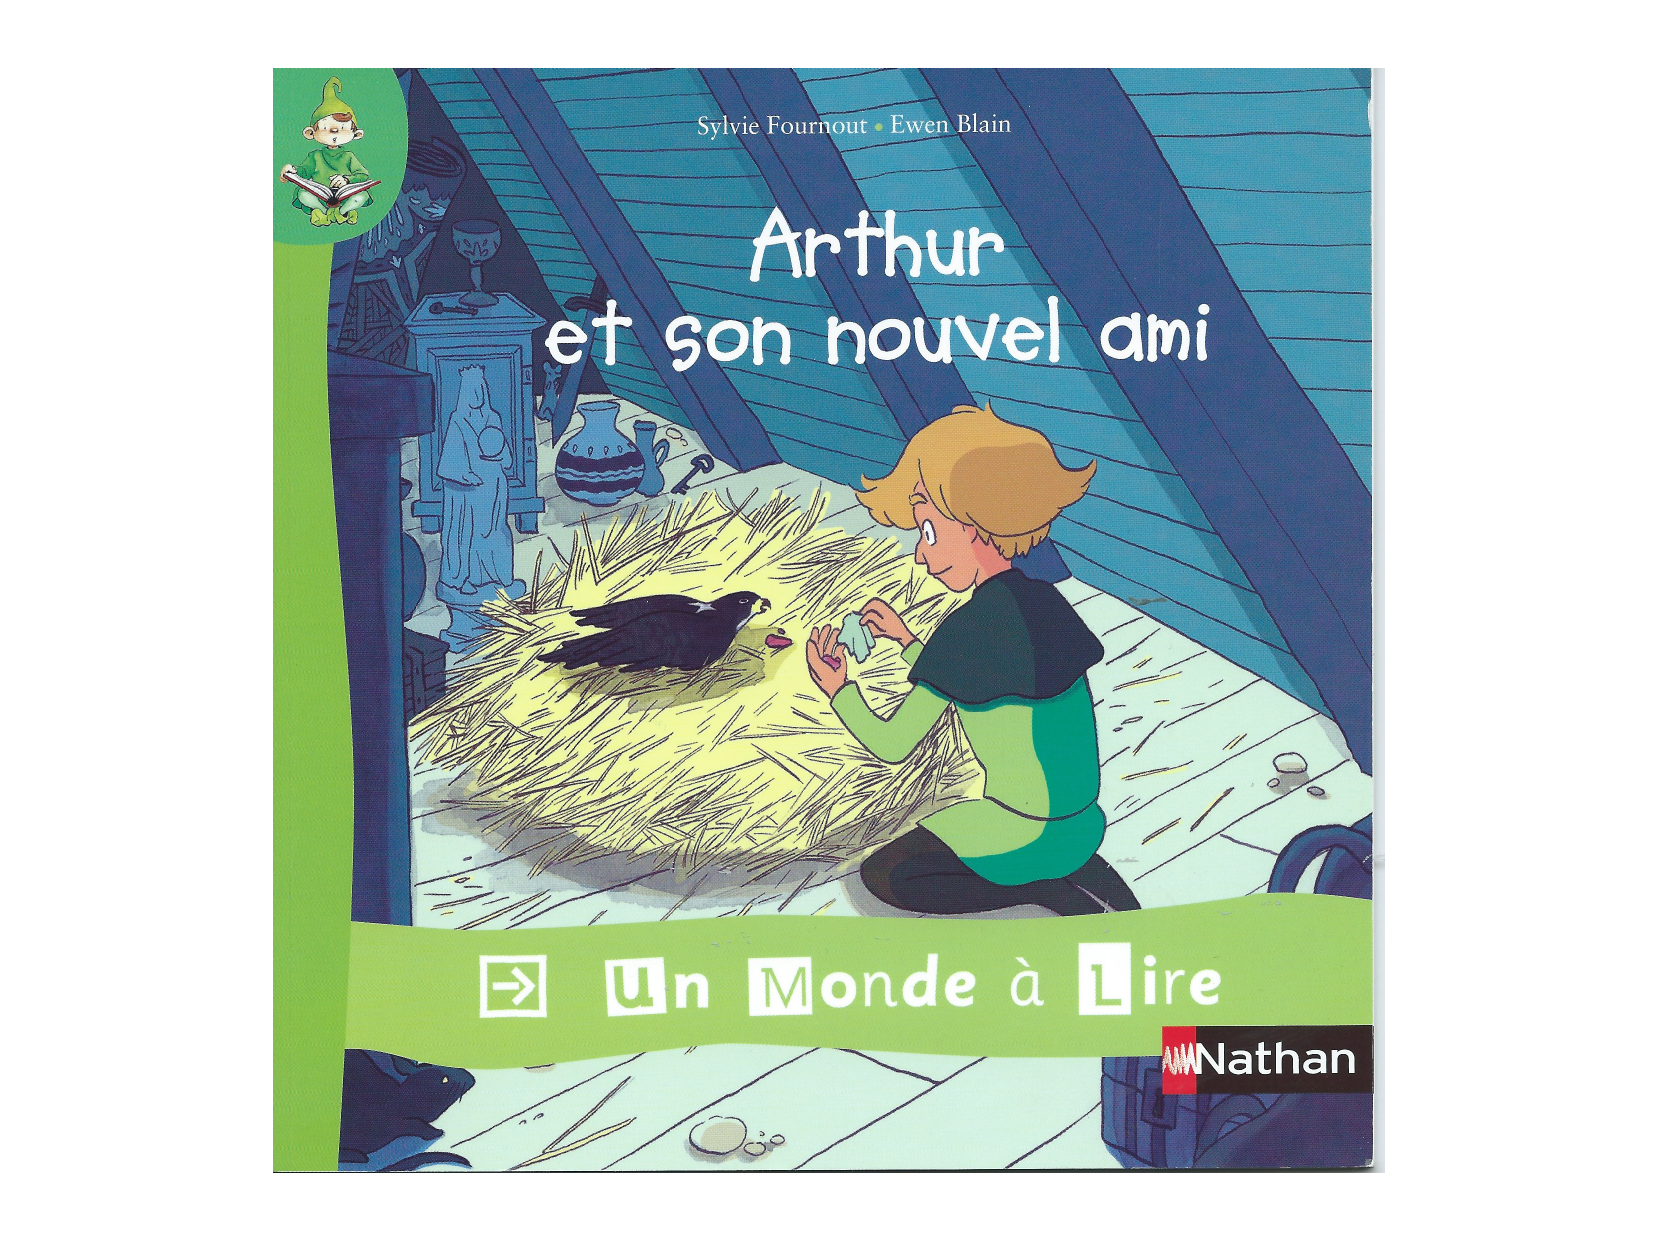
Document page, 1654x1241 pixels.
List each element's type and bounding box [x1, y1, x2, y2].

picture [273, 68, 1385, 1173]
